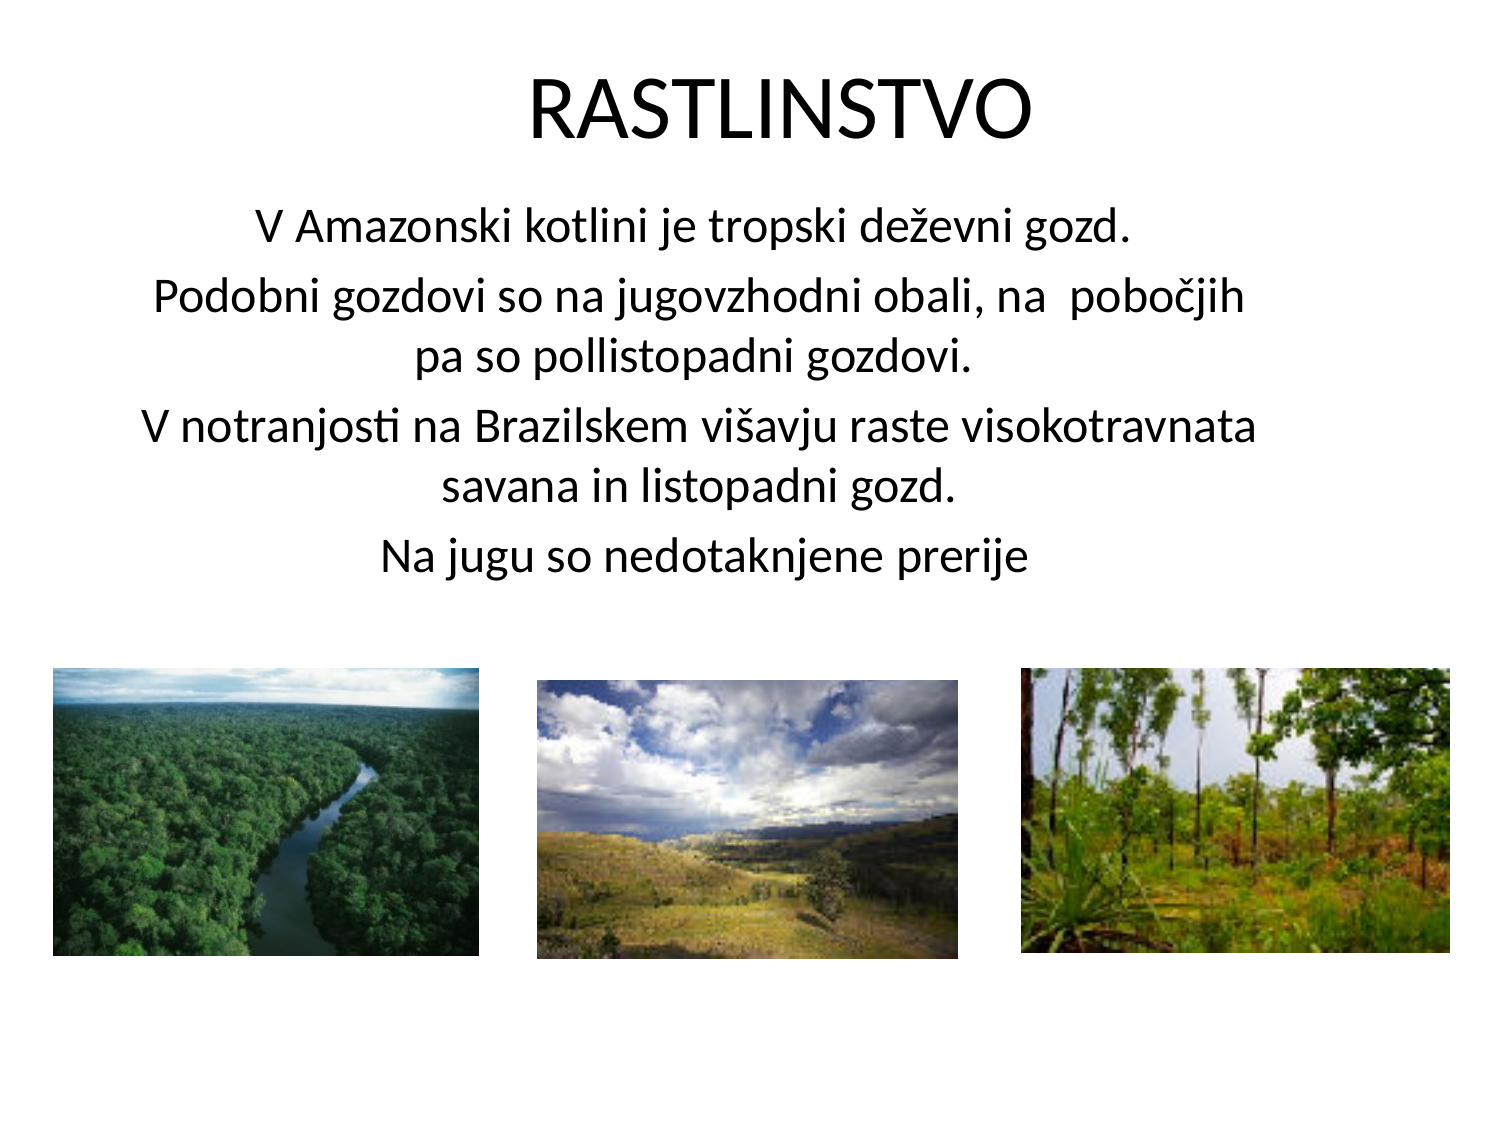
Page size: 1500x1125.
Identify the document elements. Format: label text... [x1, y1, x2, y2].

picture [53, 668, 479, 956]
subtitle V Amazonski kotlini je tropski deževni gozd. Podobni gozdovi so na jugovzhodni obali, na pobočjih pa so pollistopadni gozdovi. V notranjosti na Brazilskem višavju raste visokotravnata savana in listopadni gozd. Na jugu so nedotaknjene prerije [123, 184, 1275, 1094]
picture [1021, 668, 1450, 953]
picture [537, 680, 958, 959]
title RASTLINSTVO [194, 31, 1388, 173]
